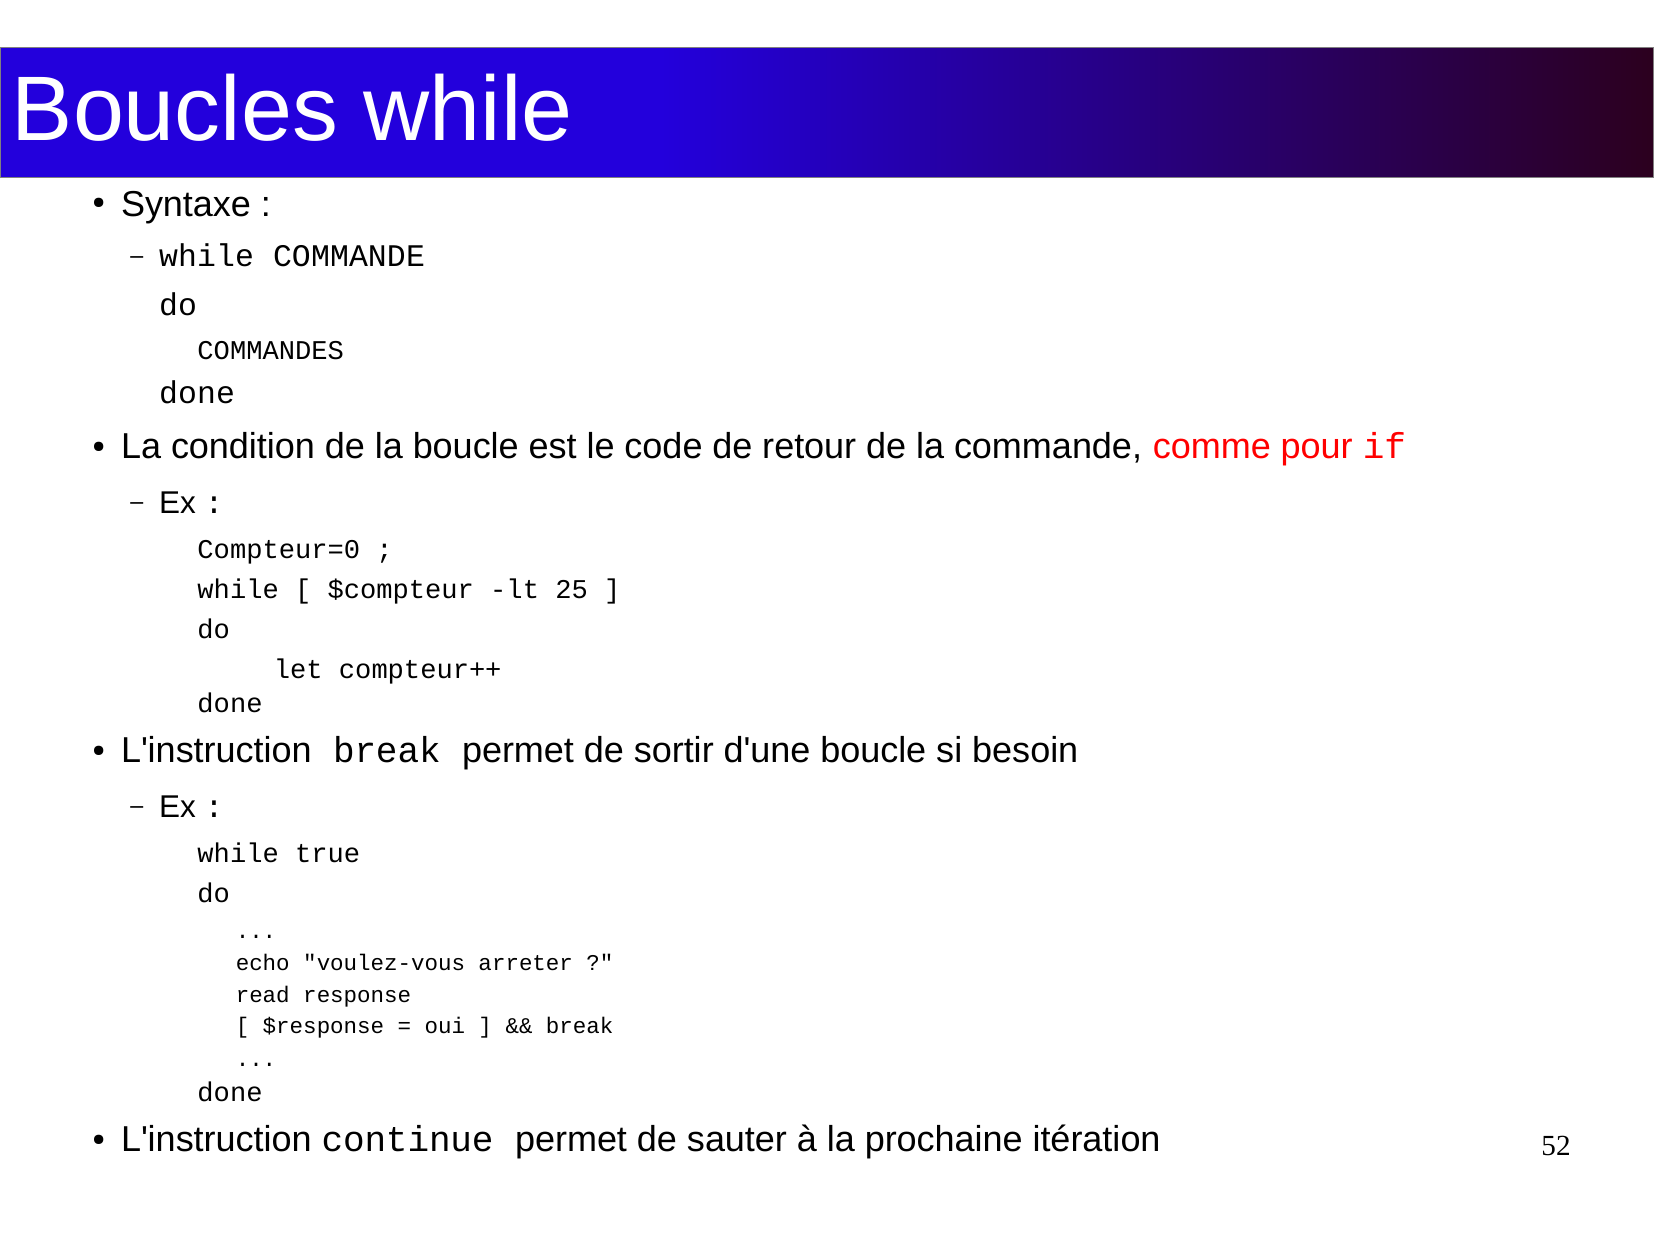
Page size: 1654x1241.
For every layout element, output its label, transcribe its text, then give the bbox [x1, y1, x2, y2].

list Syntaxe : while COMMANDE do COMMANDES done La condition de la boucle est le code de retour de la commande, comme pour if Ex : Compteur=0 ; while [ $compteur -lt 25 ] do let compteur++ done L'instruction break permet de sortir d'une boucle si besoin Ex : while true do ... echo "voulez-vous arreter ?" read response [ $response = oui ] && break ... done L'instruction continue permet de sauter à la prochaine itération [82, 183, 1538, 1170]
title Boucles while [11, 5, 1642, 213]
